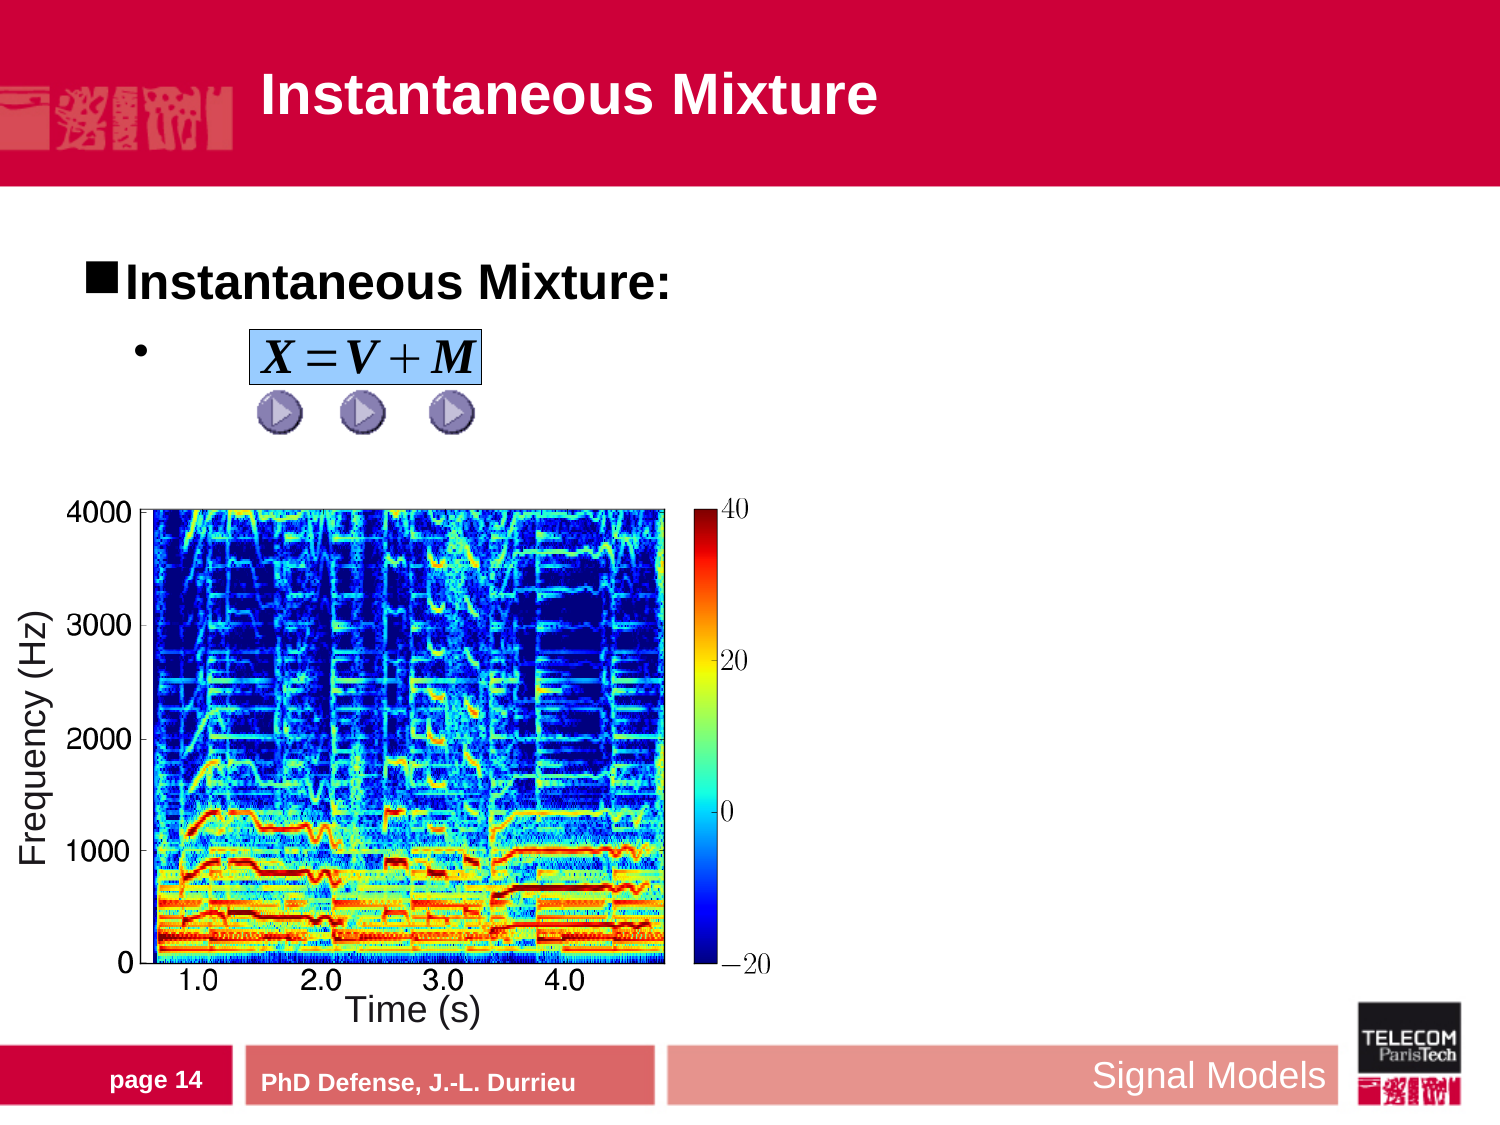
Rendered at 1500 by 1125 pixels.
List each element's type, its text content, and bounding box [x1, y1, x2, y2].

text_box Signal Models [1012, 1036, 1342, 1112]
text_box Time (s) [329, 977, 518, 1037]
text_box Frequency (Hz) [0, 582, 60, 883]
picture [0, 0, 1500, 1125]
text_box Instantaneous Mixture: [87, 254, 713, 452]
title Instantaneous Mixture [245, 23, 1459, 166]
